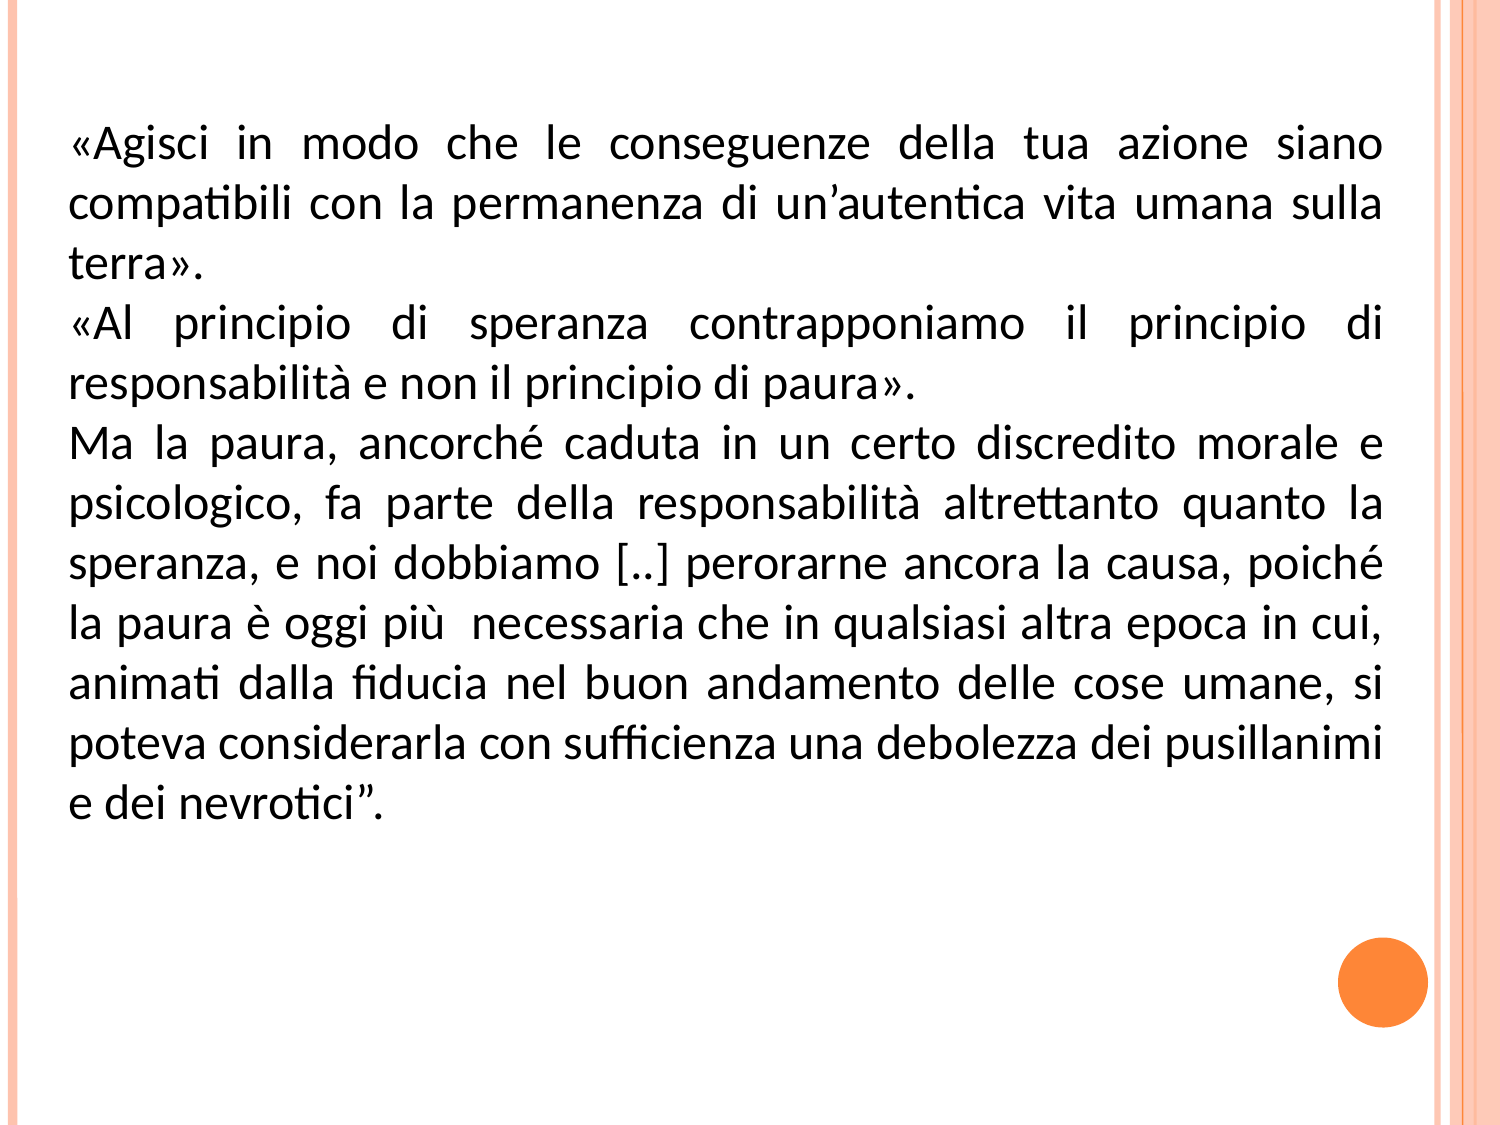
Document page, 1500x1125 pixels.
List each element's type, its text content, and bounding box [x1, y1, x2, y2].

text_box «Agisci in modo che le conseguenze della tua azione siano compatibili con la permanenza di un’autentica vita umana sulla terra». «Al principio di speranza contrapponiamo il principio di responsabilità e non il principio di paura». Ma la paura, ancorché caduta in un certo discredito morale e psicologico, fa parte della responsabilità altrettanto quanto la speranza, e noi dobbiamo [..] perorarne ancora la causa, poiché la paura è oggi più necessaria che in qualsiasi altra epoca in cui, animati dalla fiducia nel buon andamento delle cose umane, si poteva considerarla con sufficienza una debolezza dei pusillanimi e dei nevrotici”. [53, 101, 1400, 845]
